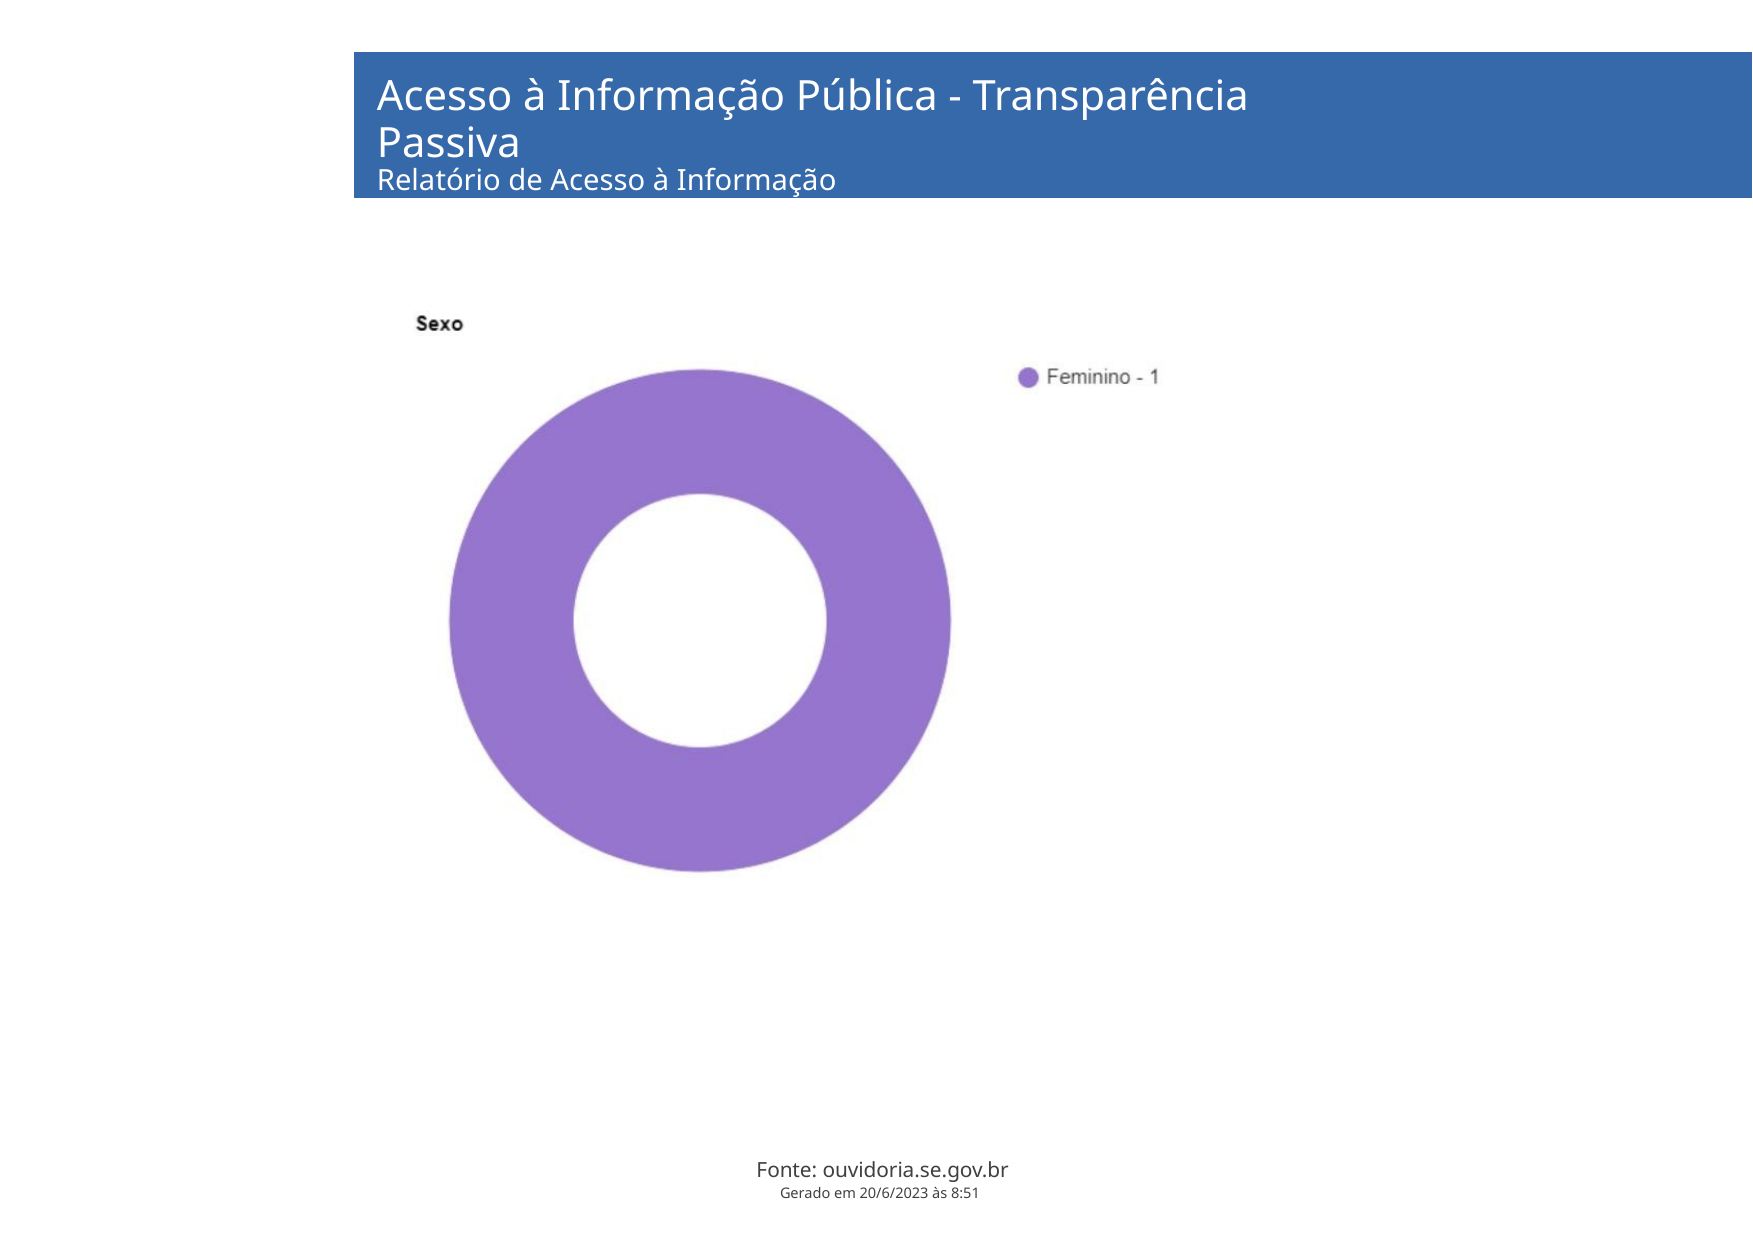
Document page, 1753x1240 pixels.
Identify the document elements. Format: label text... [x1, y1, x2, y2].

text_box Acesso à Informação Pública - Transparência Passiva Relatório de Acesso à Informação SETURMaio a Maio de 2023 [376, 72, 1403, 228]
text_box [354, 52, 1752, 198]
text_box Gerado em 20/6/2023 às 8:51 [780, 1184, 999, 1202]
text_box [155, 211, 1599, 1028]
text_box Fonte: ouvidoria.se.gov.br [756, 1158, 1023, 1182]
